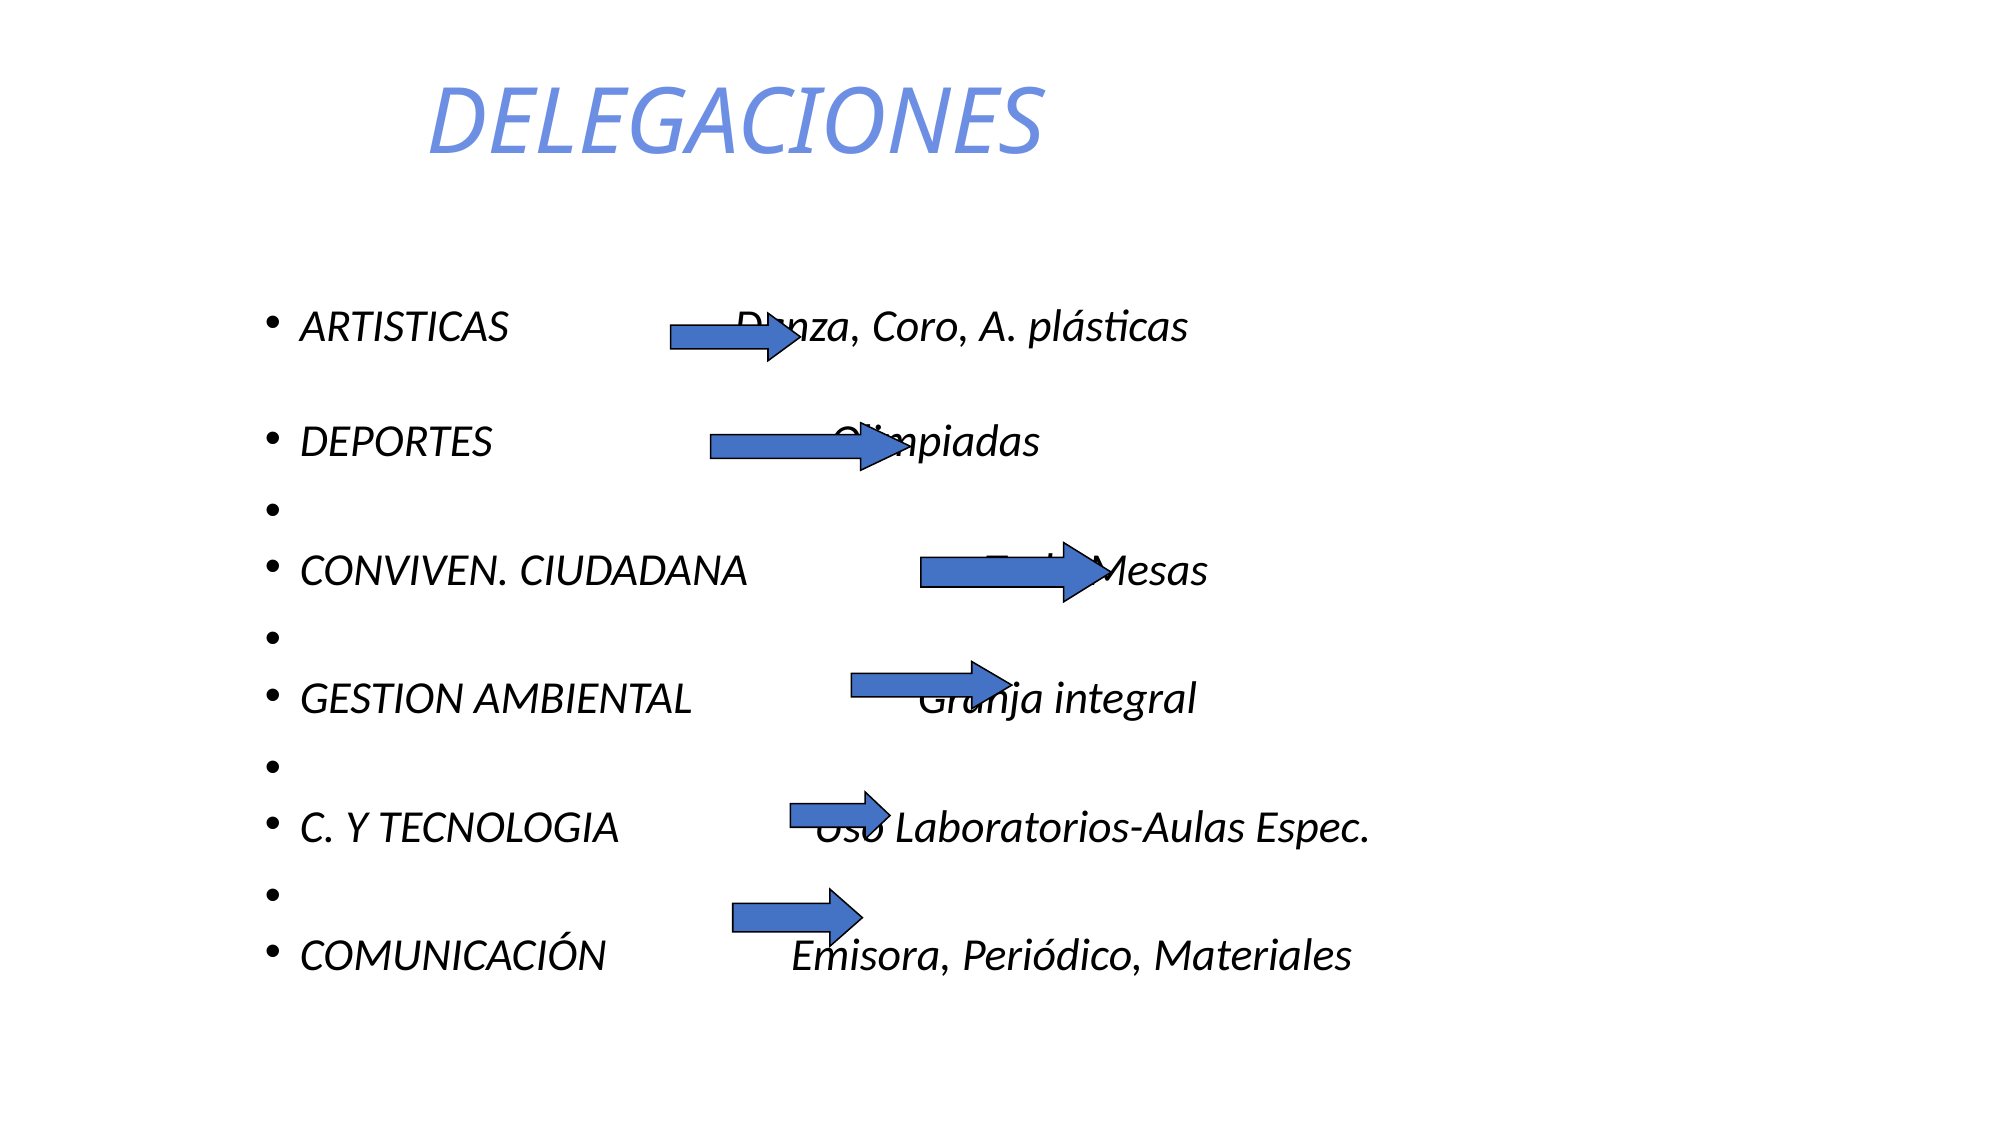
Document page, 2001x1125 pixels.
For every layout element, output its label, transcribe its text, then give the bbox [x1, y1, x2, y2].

text_box [790, 791, 891, 840]
text_box [710, 422, 911, 471]
title DELEGACIONES [331, 45, 1675, 204]
text_box [732, 889, 863, 947]
text_box [670, 313, 801, 361]
list ARTISTICAS Danza, Coro, A. plásticas DEPORTES Olimpiadas CONVIVEN. CIUDADANA Trab. Mesas GESTION AMBIENTAL Granja integral C. Y TECNOLOGIA Uso Laboratorios-Aulas Espec. COMUNICACIÓN Emisora, Periódico, Materiales [249, 303, 1721, 987]
text_box [851, 661, 1012, 709]
text_box [920, 542, 1112, 602]
